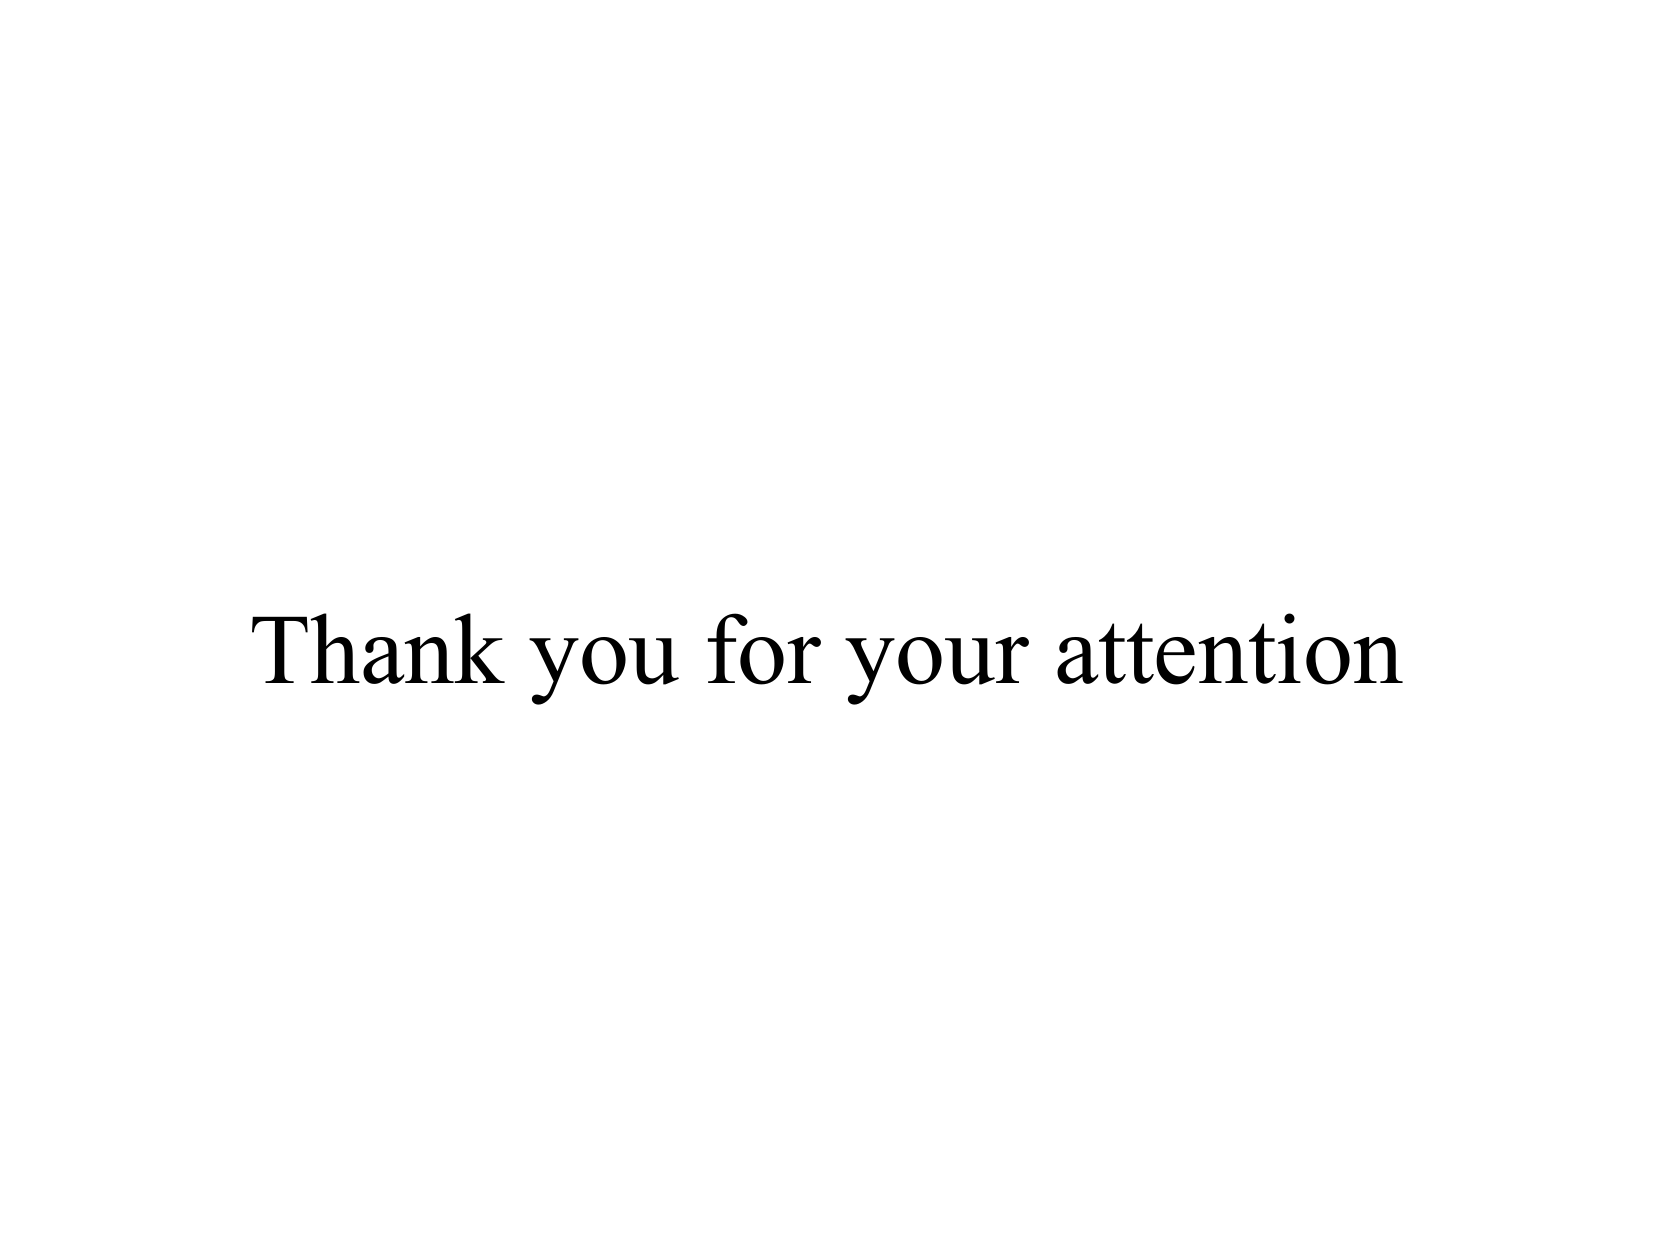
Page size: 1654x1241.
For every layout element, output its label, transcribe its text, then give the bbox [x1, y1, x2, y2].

subtitle Thank you for your attention [82, 290, 1571, 1010]
